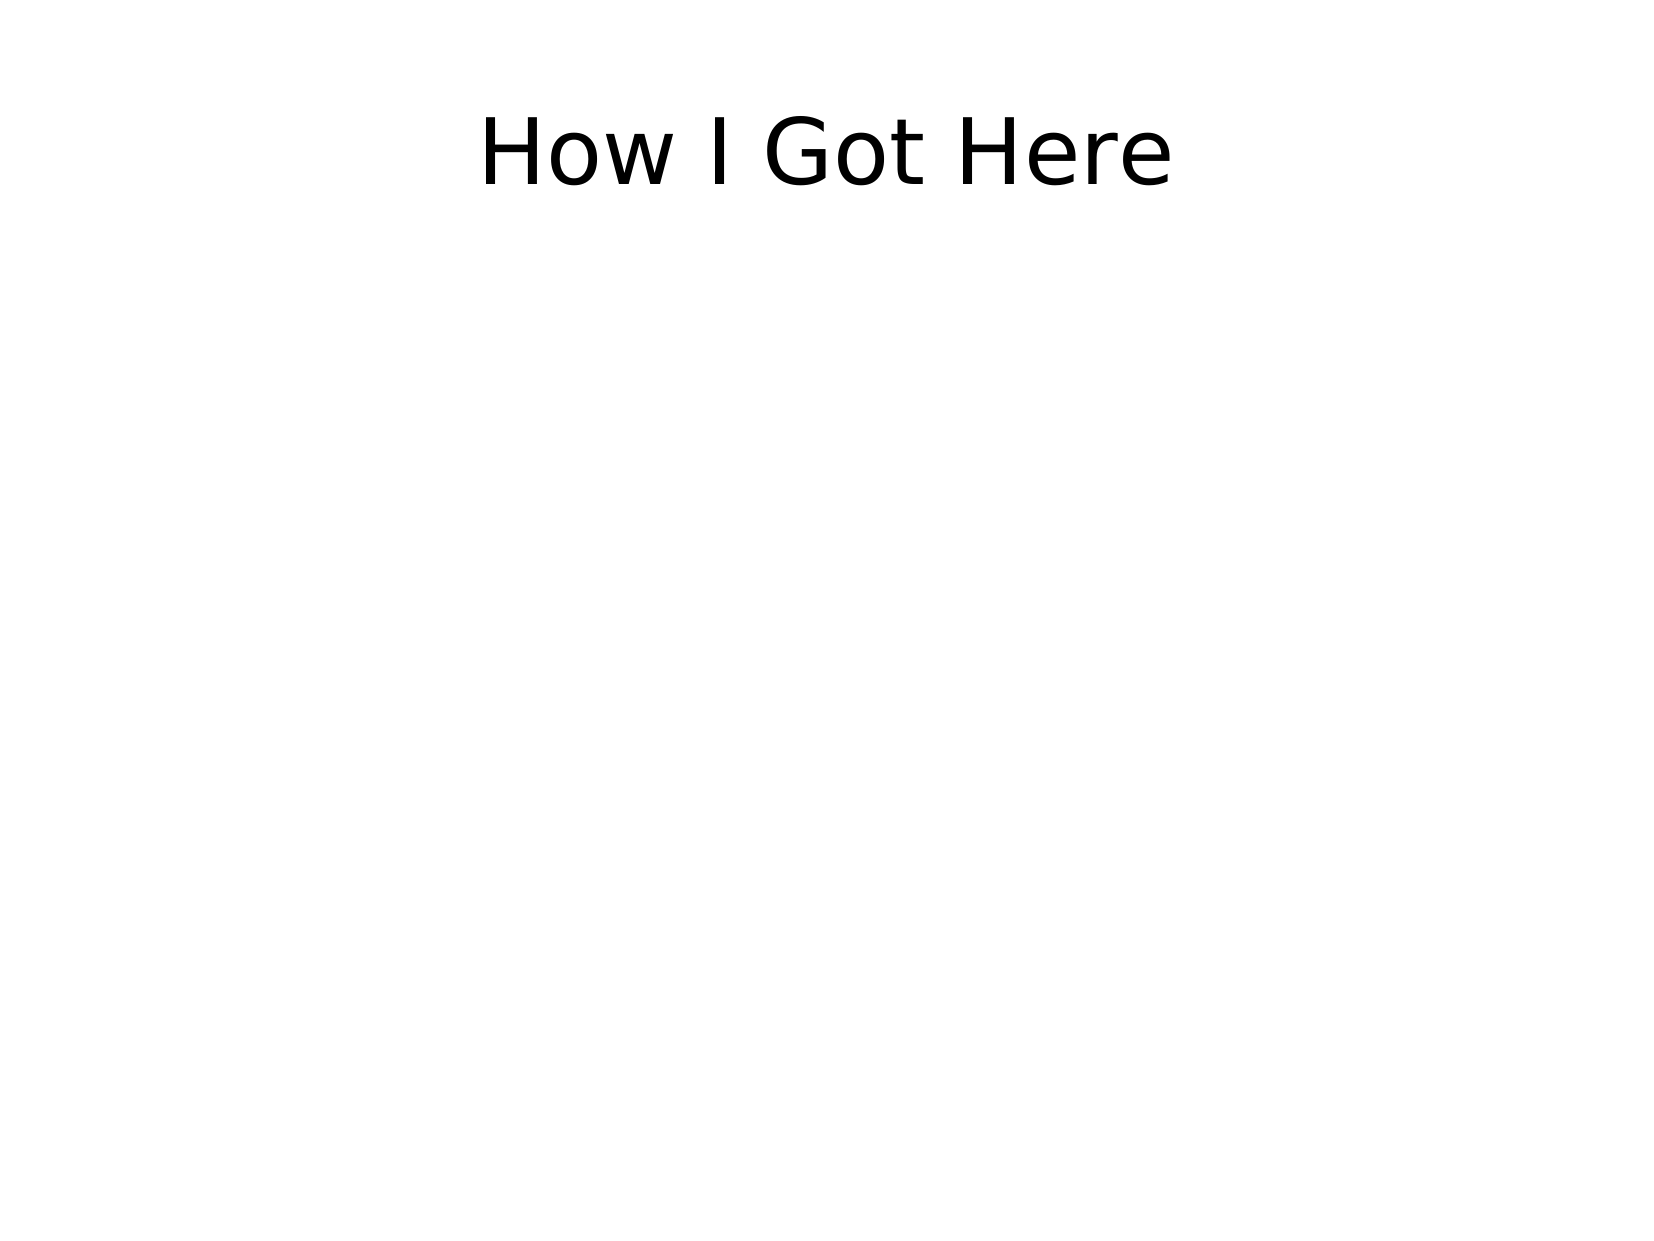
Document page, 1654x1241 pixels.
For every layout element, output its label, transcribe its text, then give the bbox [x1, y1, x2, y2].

title How I Got Here [82, 49, 1571, 257]
